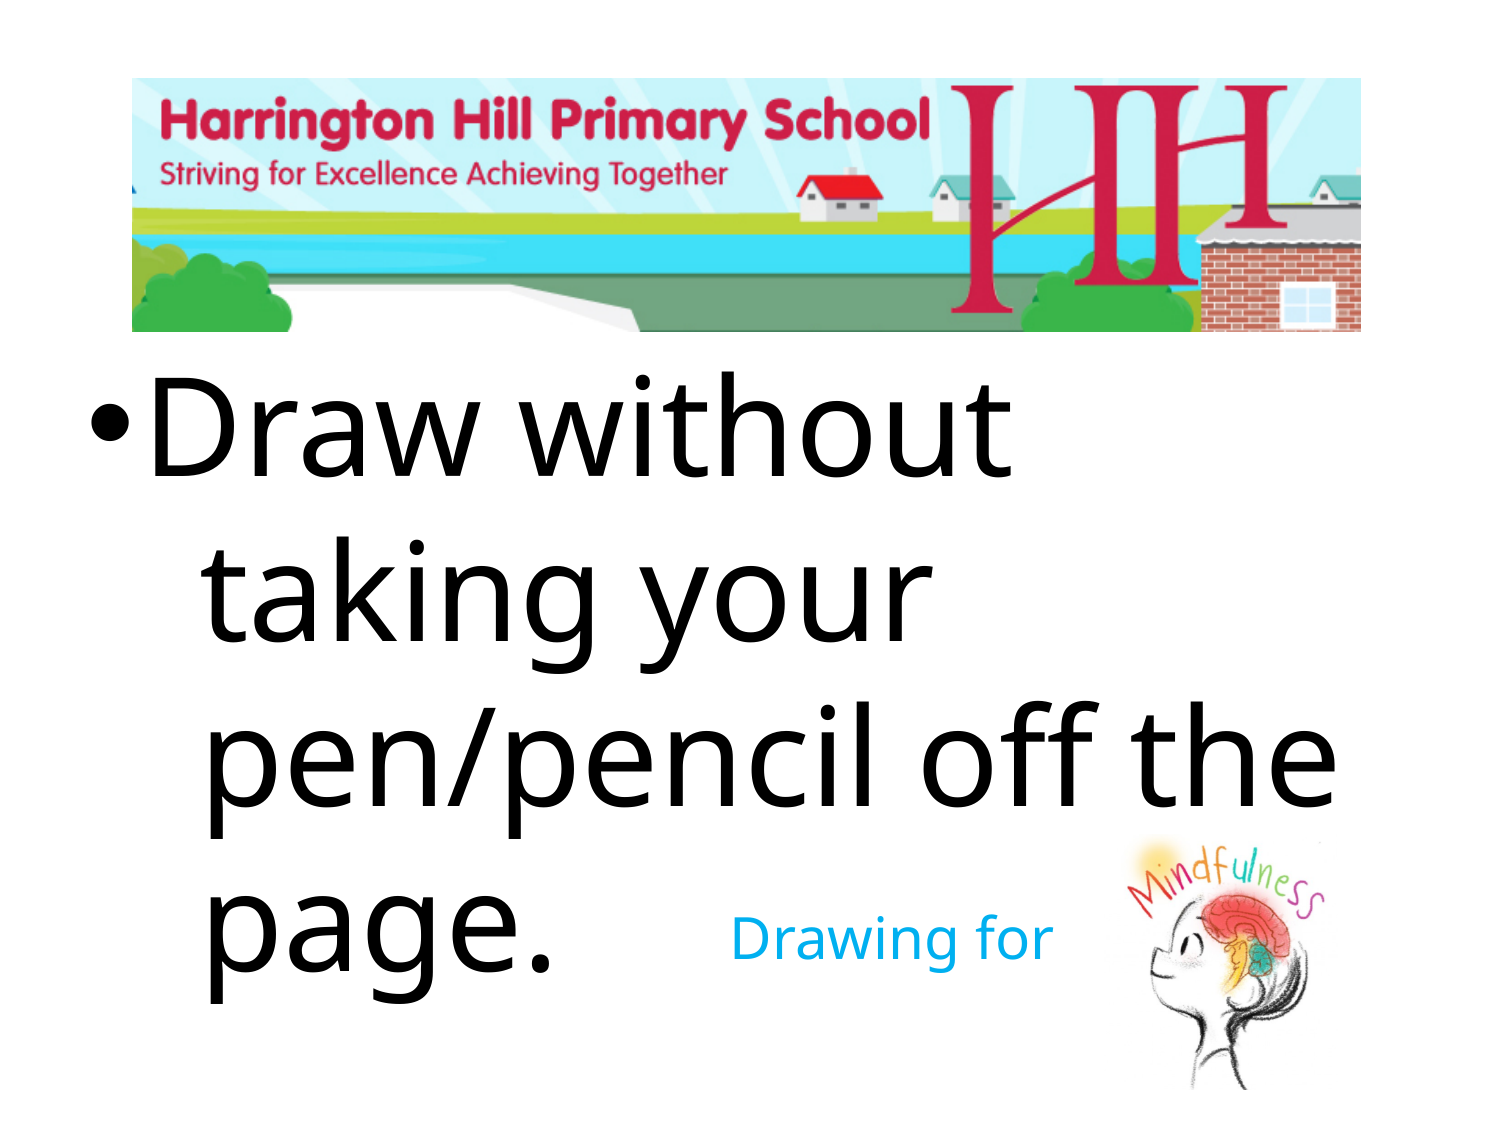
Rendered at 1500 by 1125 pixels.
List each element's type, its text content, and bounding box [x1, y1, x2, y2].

text_box Drawing for [714, 893, 1128, 980]
list Draw without taking your pen/pencil off the page. [71, 331, 1422, 1074]
picture [132, 78, 1361, 332]
picture [1104, 834, 1338, 1090]
